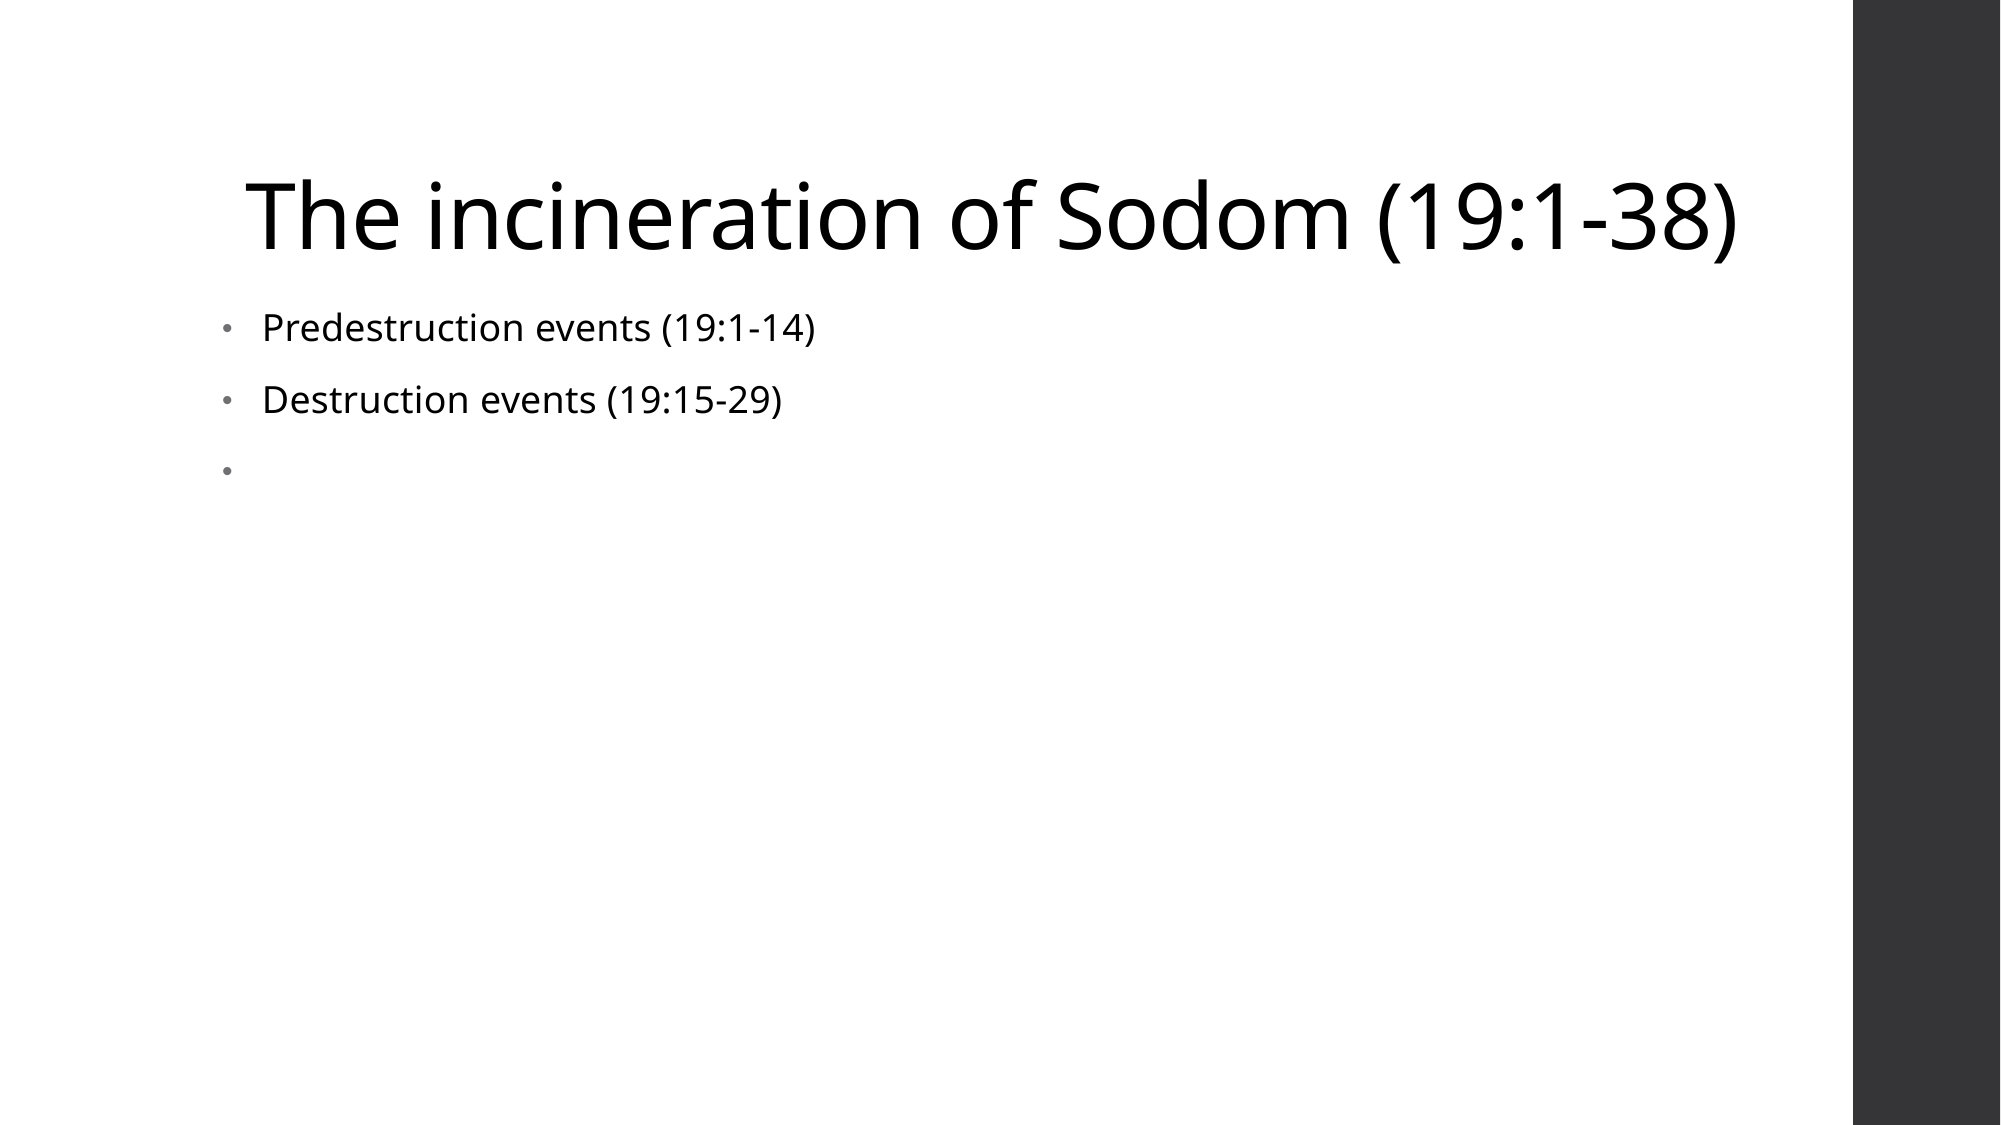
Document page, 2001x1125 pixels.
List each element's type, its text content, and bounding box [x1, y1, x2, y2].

list Predestruction events (19:1-14) Destruction events (19:15-29) [206, 299, 1617, 1014]
title The incineration of Sodom (19:1-38) [206, 60, 1797, 278]
